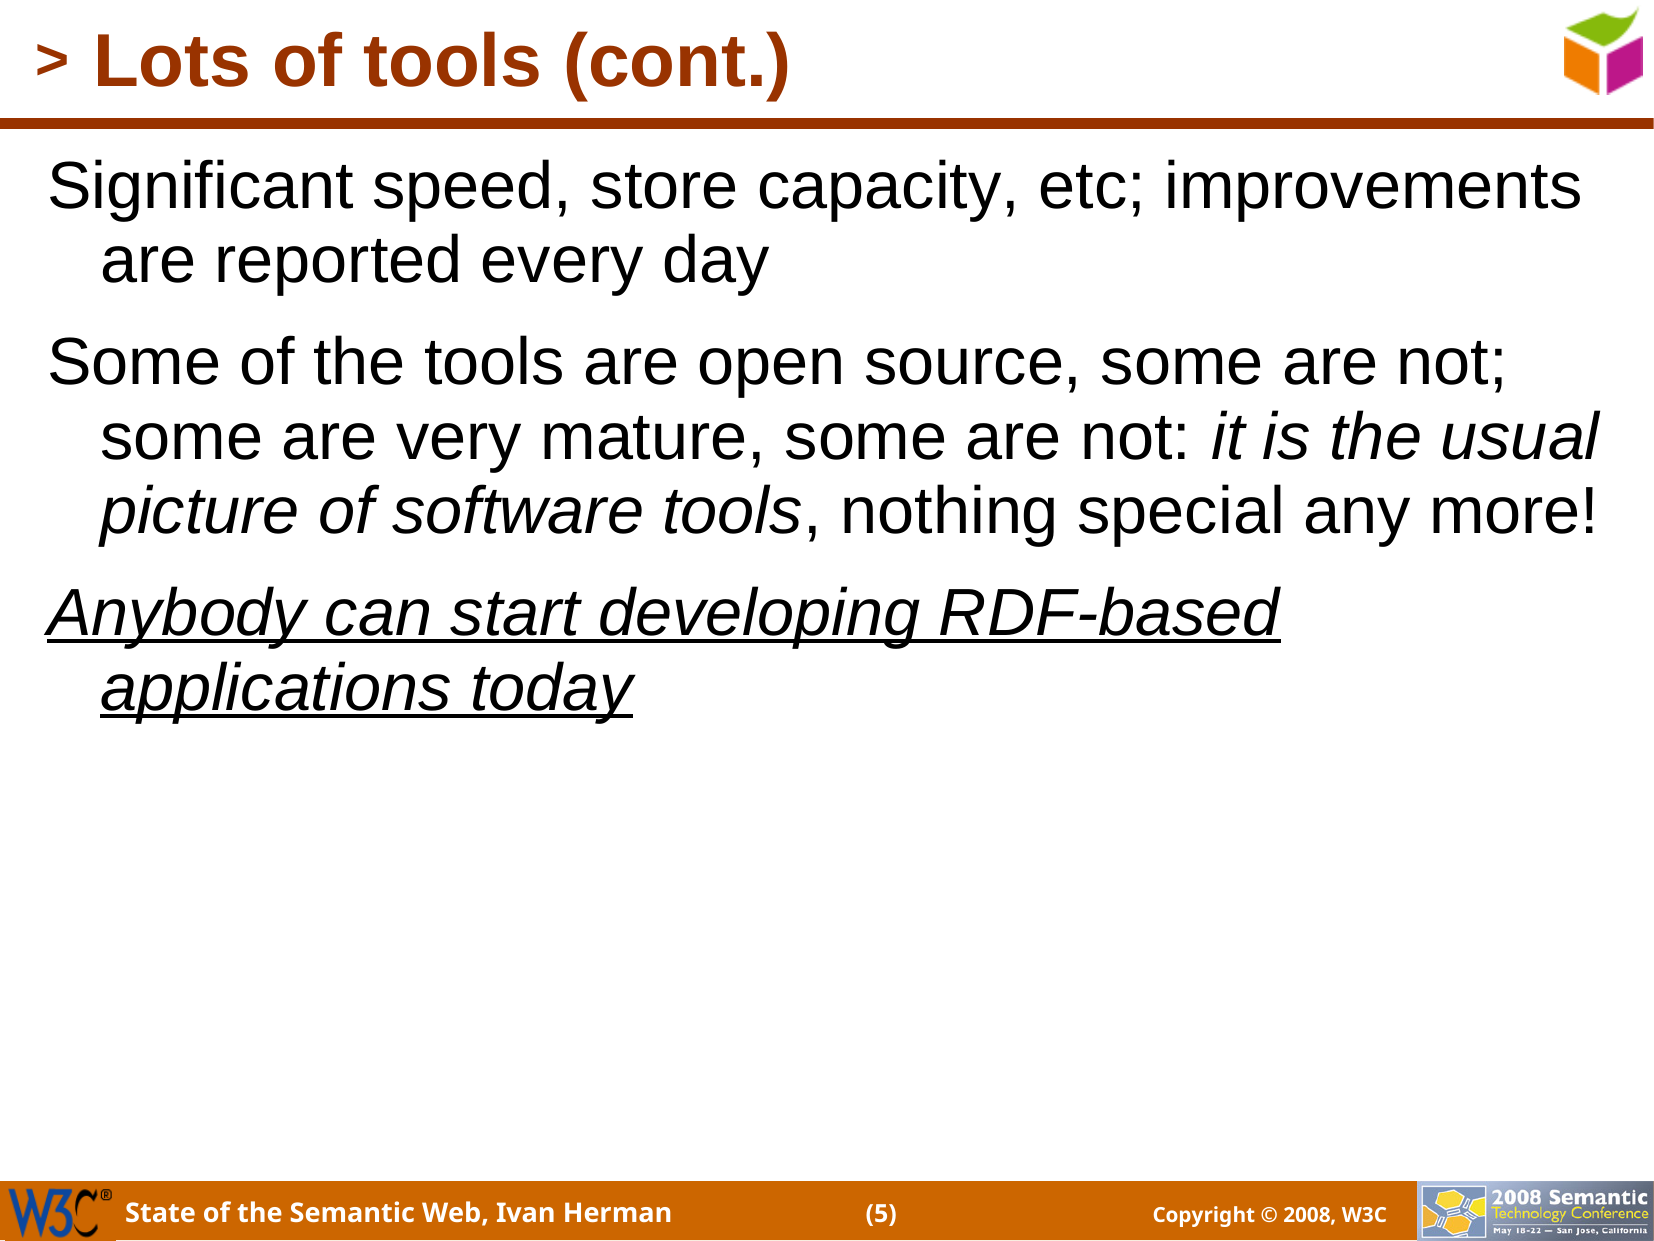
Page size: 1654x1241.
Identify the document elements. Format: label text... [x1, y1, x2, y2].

picture [1417, 1181, 1654, 1241]
picture [5, 1186, 116, 1241]
list Significant speed, store capacity, etc; improvements are reported every day Some of the tools are open source, some are not; some are very mature, some are not: it is the usual picture of software tools, nothing special any more! Anybody can start developing RDF-based applications today [29, 147, 1624, 1119]
title Lots of tools (cont.) [93, 0, 1493, 119]
picture [1564, 5, 1643, 95]
